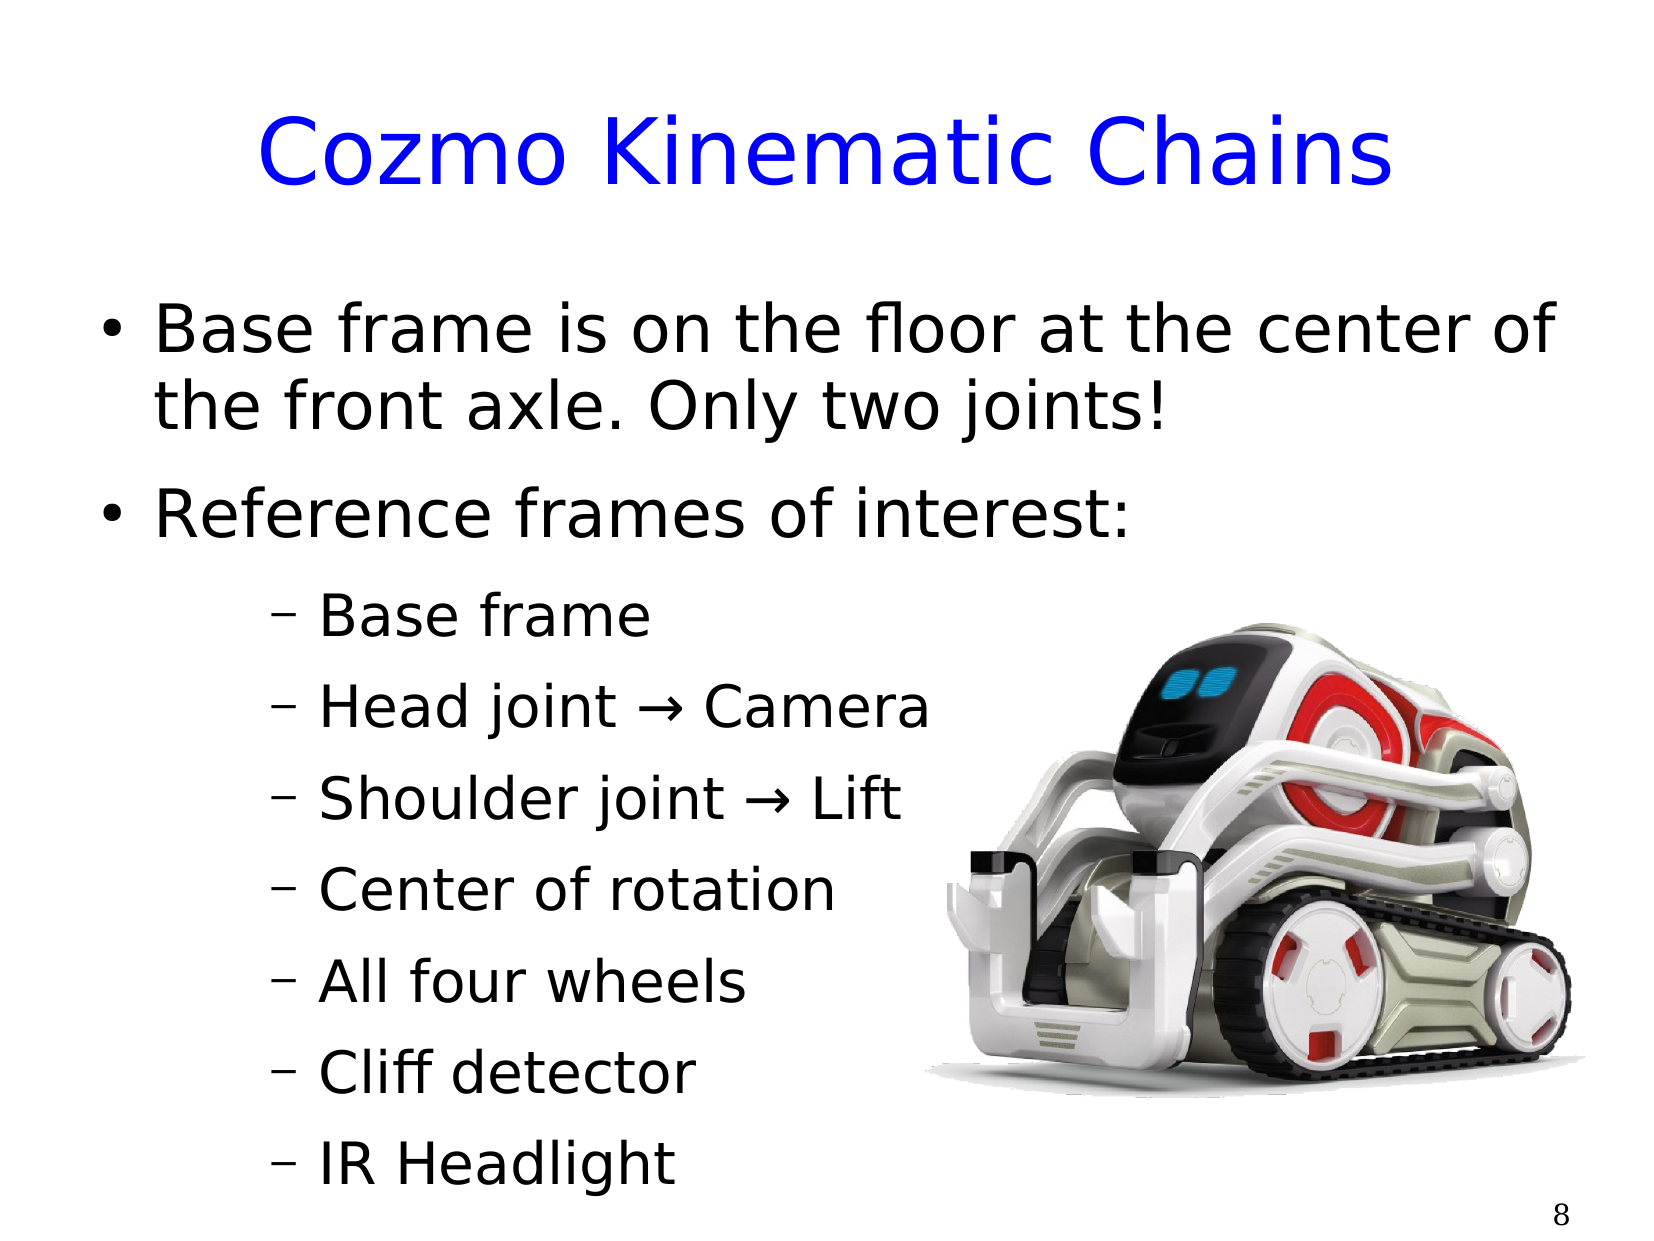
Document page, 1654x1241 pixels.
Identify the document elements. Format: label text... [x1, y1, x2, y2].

list Base frame is on the floor at the center of the front axle. Only two joints! Reference frames of interest: Base frame Head joint → Camera Shoulder joint → Lift Center of rotation All four wheels Cliff detector IR Headlight [82, 290, 1571, 1201]
picture [925, 623, 1585, 1098]
title Cozmo Kinematic Chains [82, 49, 1571, 257]
